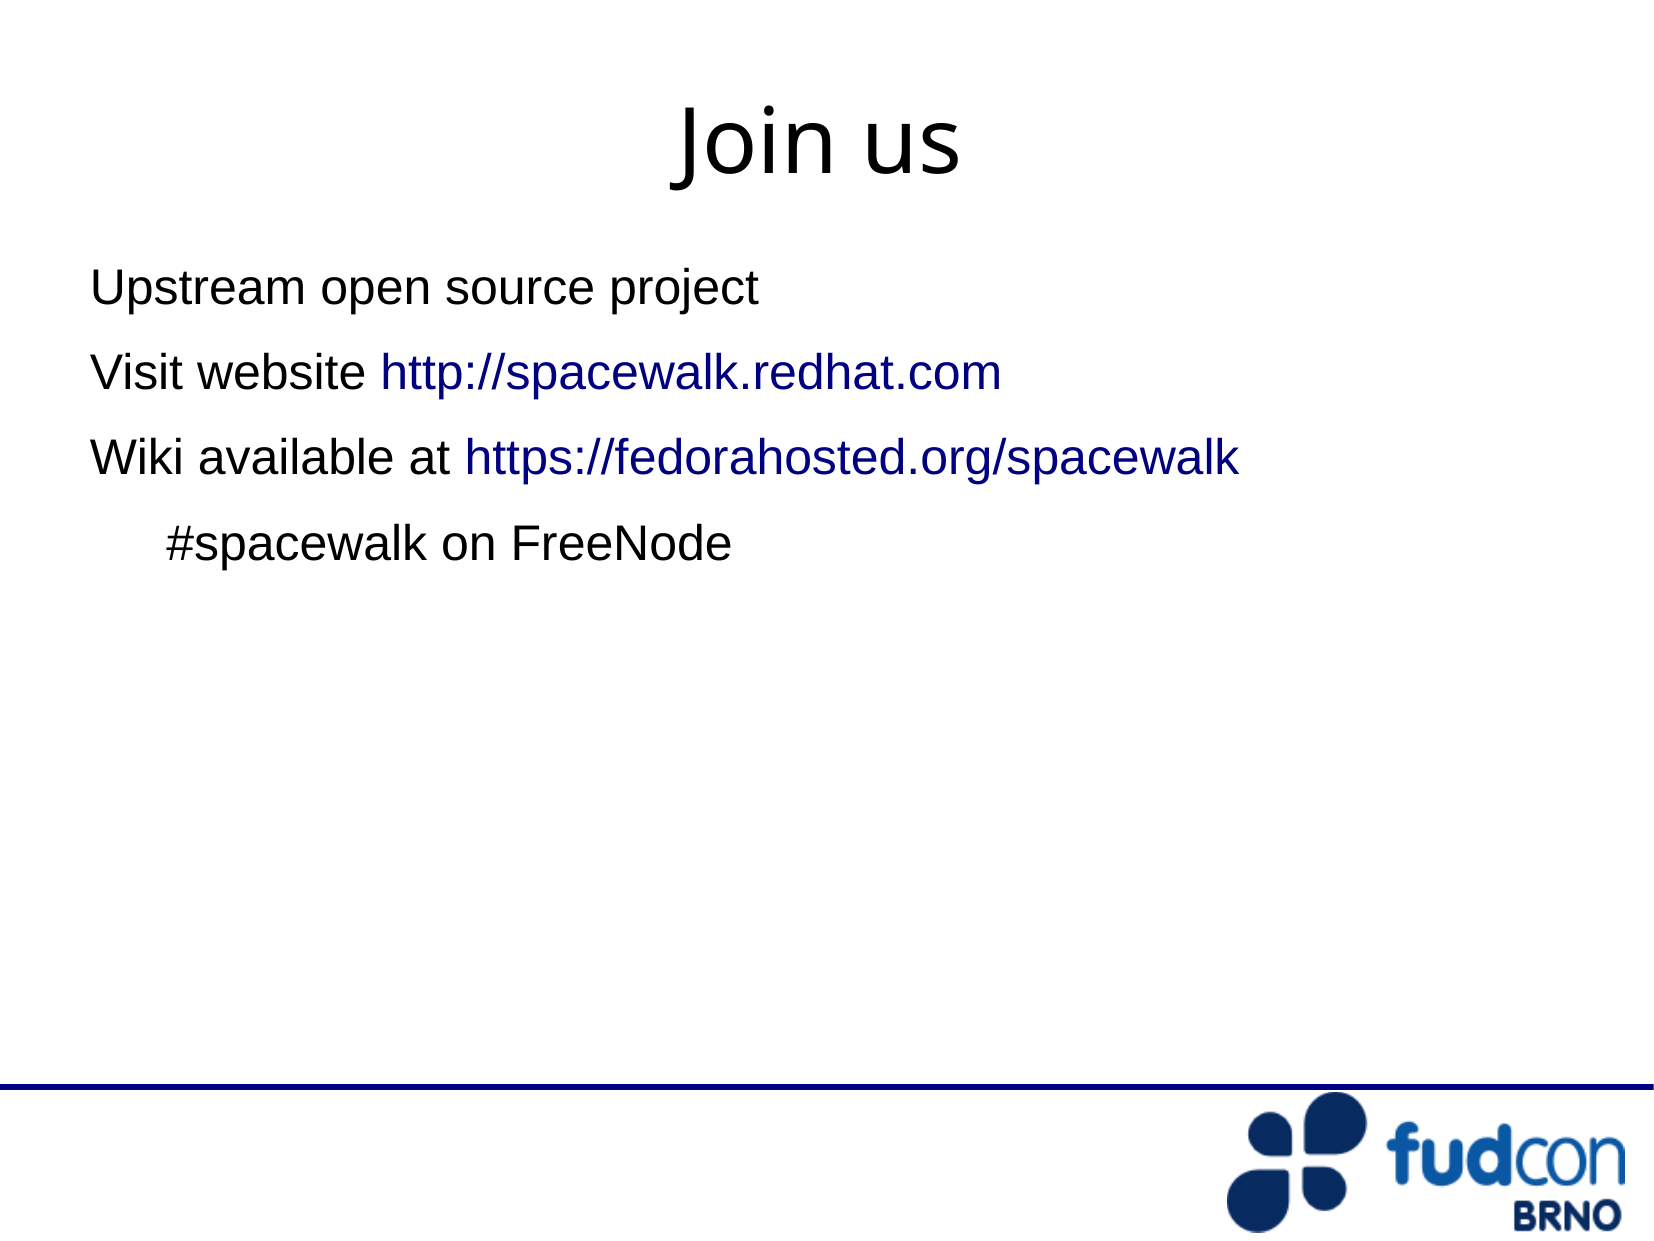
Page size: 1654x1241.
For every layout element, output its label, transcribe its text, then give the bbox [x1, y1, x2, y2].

title Join us [75, 68, 1564, 207]
list Upstream open source project Visit website http://spacewalk.redhat.com Wiki available at https://fedorahosted.org/spacewalk #spacewalk on FreeNode [72, 259, 1561, 1184]
picture [1227, 1092, 1625, 1233]
